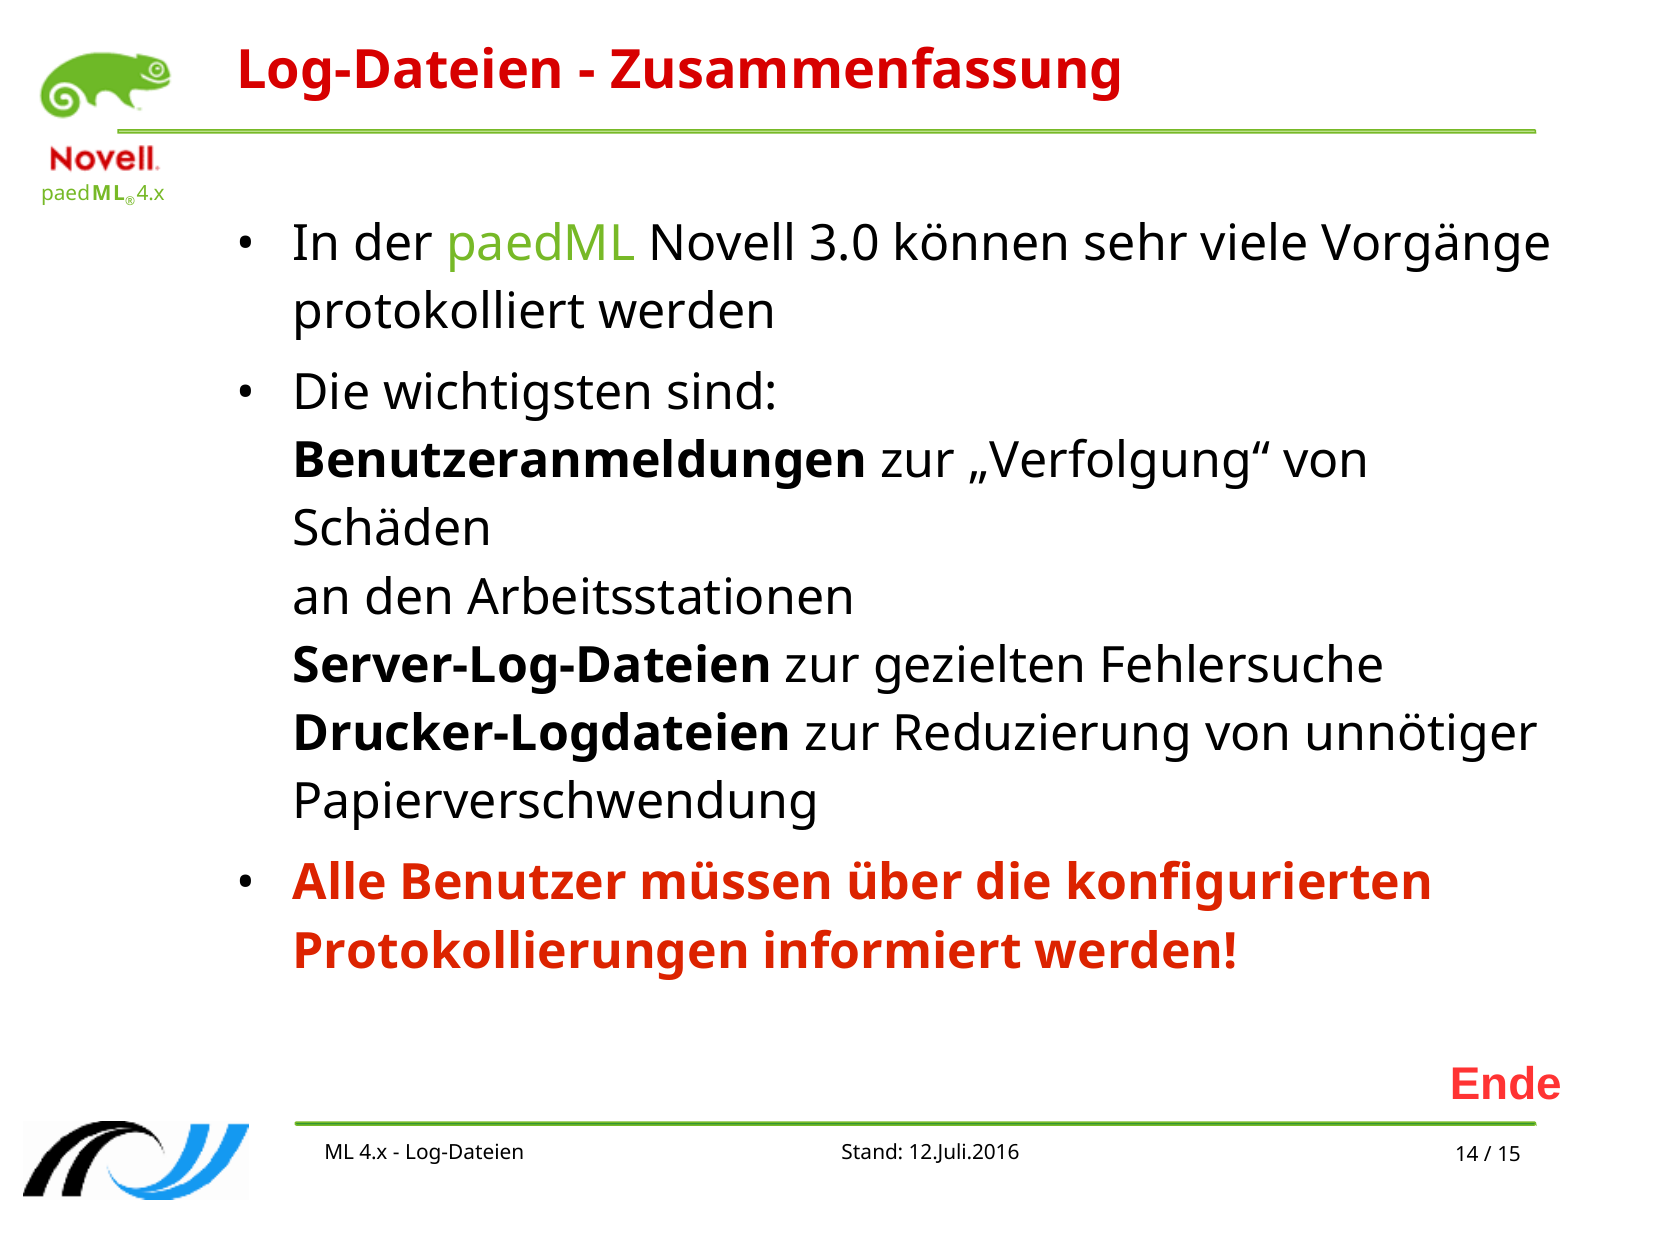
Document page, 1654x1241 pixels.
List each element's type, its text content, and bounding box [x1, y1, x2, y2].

title Log-Dateien - Zusammenfassung [236, 17, 1536, 119]
picture [26, 35, 184, 193]
text_box Ende [1435, 1051, 1583, 1129]
picture [23, 1121, 249, 1200]
list In der paedML Novell 3.0 können sehr viele Vorgänge protokolliert werden Die wichtigsten sind: Benutzeranmeldungen zur „Verfolgung“ von Schäden an den Arbeitsstationen Server-Log-Dateien zur gezielten Fehlersuche Drucker-Logdateien zur Reduzierung von unnötiger Papierverschwendung Alle Benutzer müssen über die konfigurierten Protokollierungen informiert werden! [236, 206, 1565, 929]
